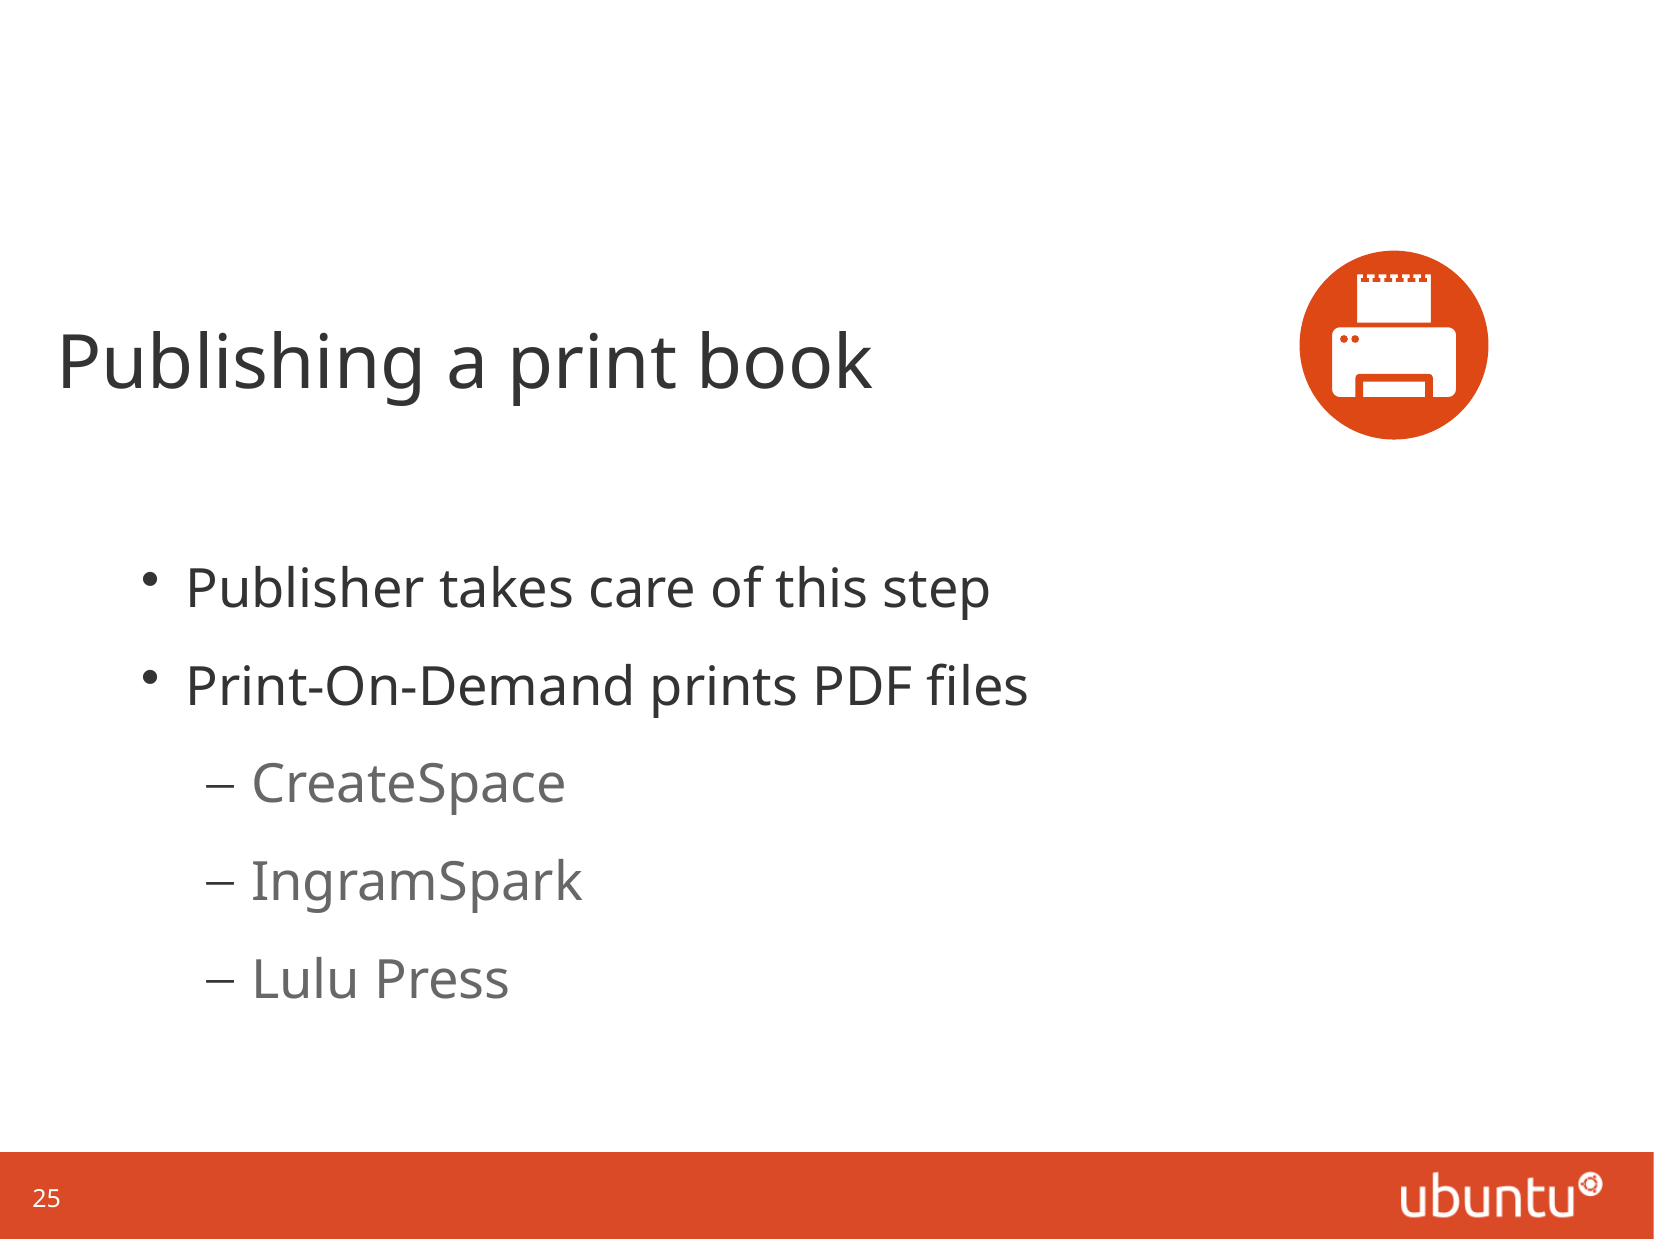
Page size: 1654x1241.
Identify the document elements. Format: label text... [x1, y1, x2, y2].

picture [0, 1152, 76, 1239]
title Publishing a print book [56, 130, 1596, 587]
picture [1588, 1152, 1654, 1239]
list Publisher takes care of this step Print-On-Demand prints PDF files CreateSpace IngramSpark Lulu Press [76, 512, 1588, 1241]
picture [1275, 226, 1513, 464]
